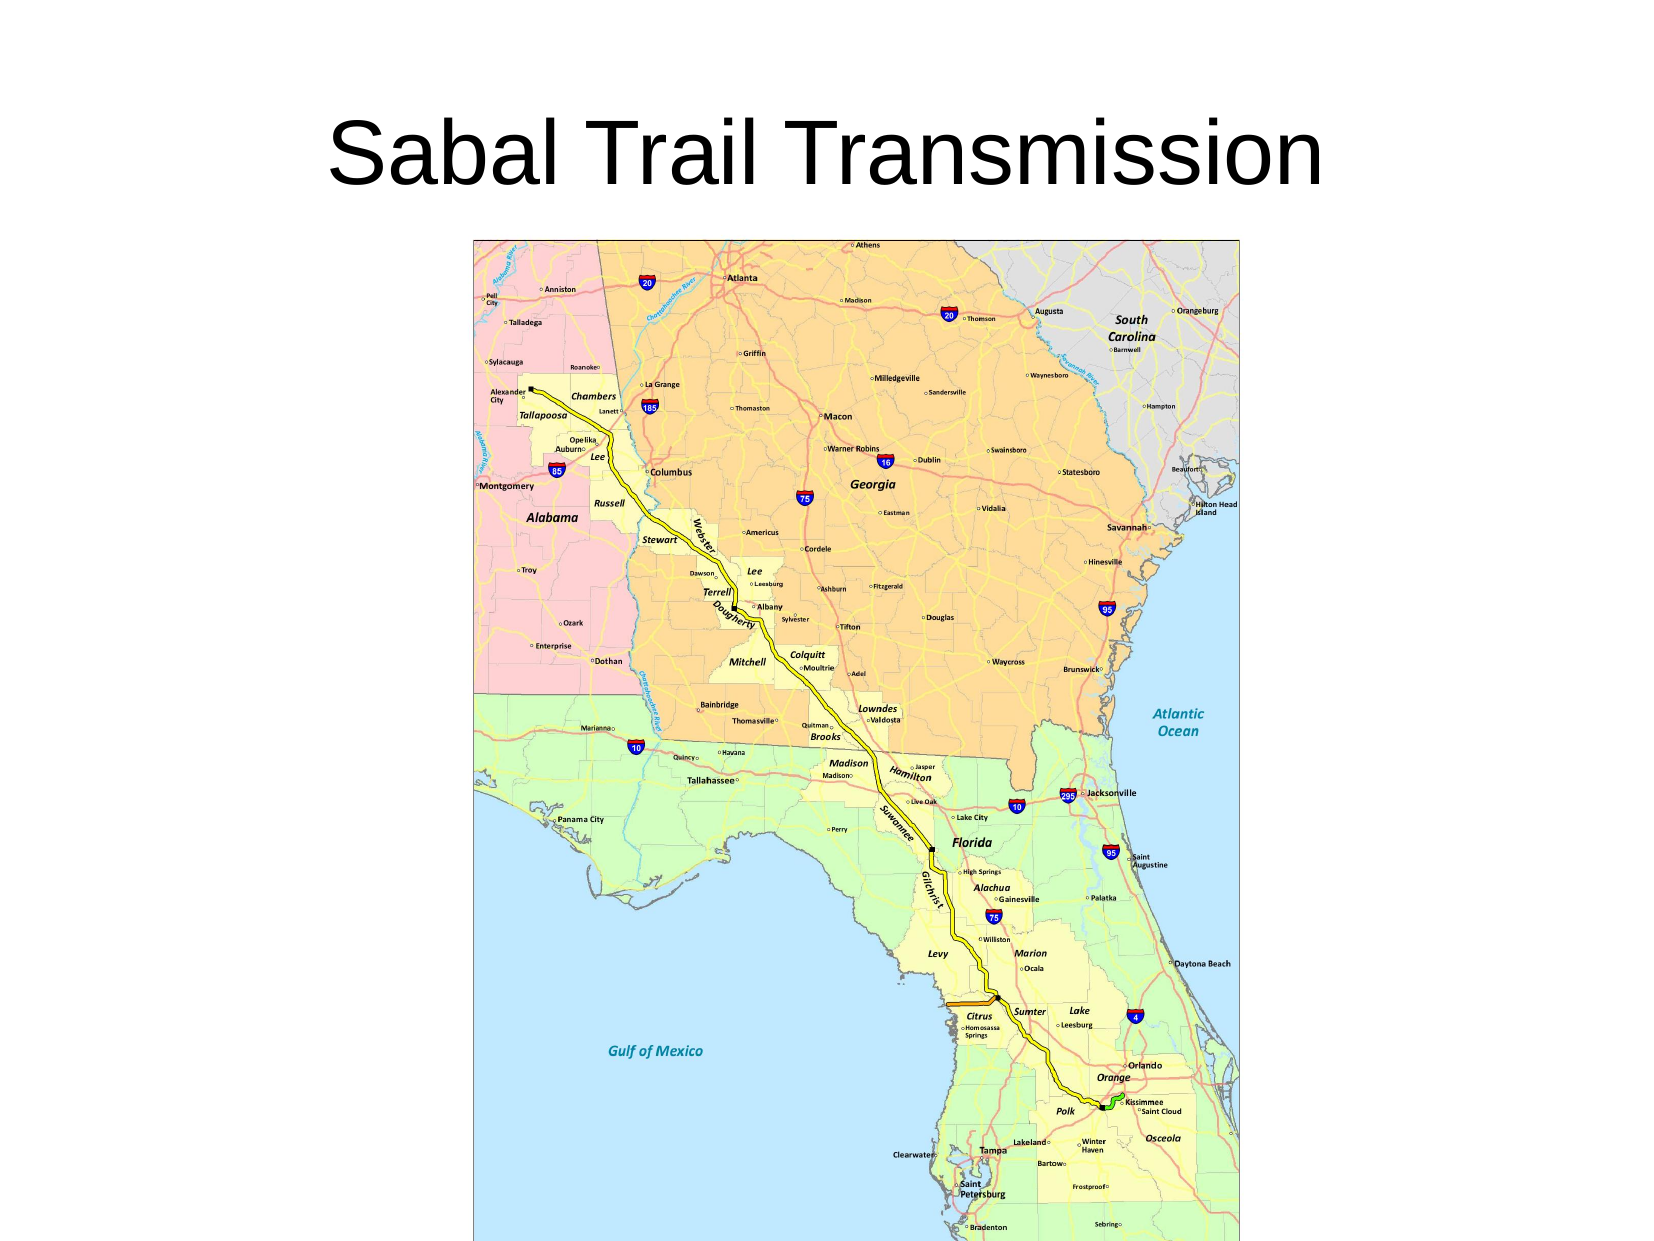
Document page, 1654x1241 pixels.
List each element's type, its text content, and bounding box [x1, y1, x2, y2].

picture [435, 194, 1277, 1241]
title Sabal Trail Transmission [82, 49, 1571, 257]
